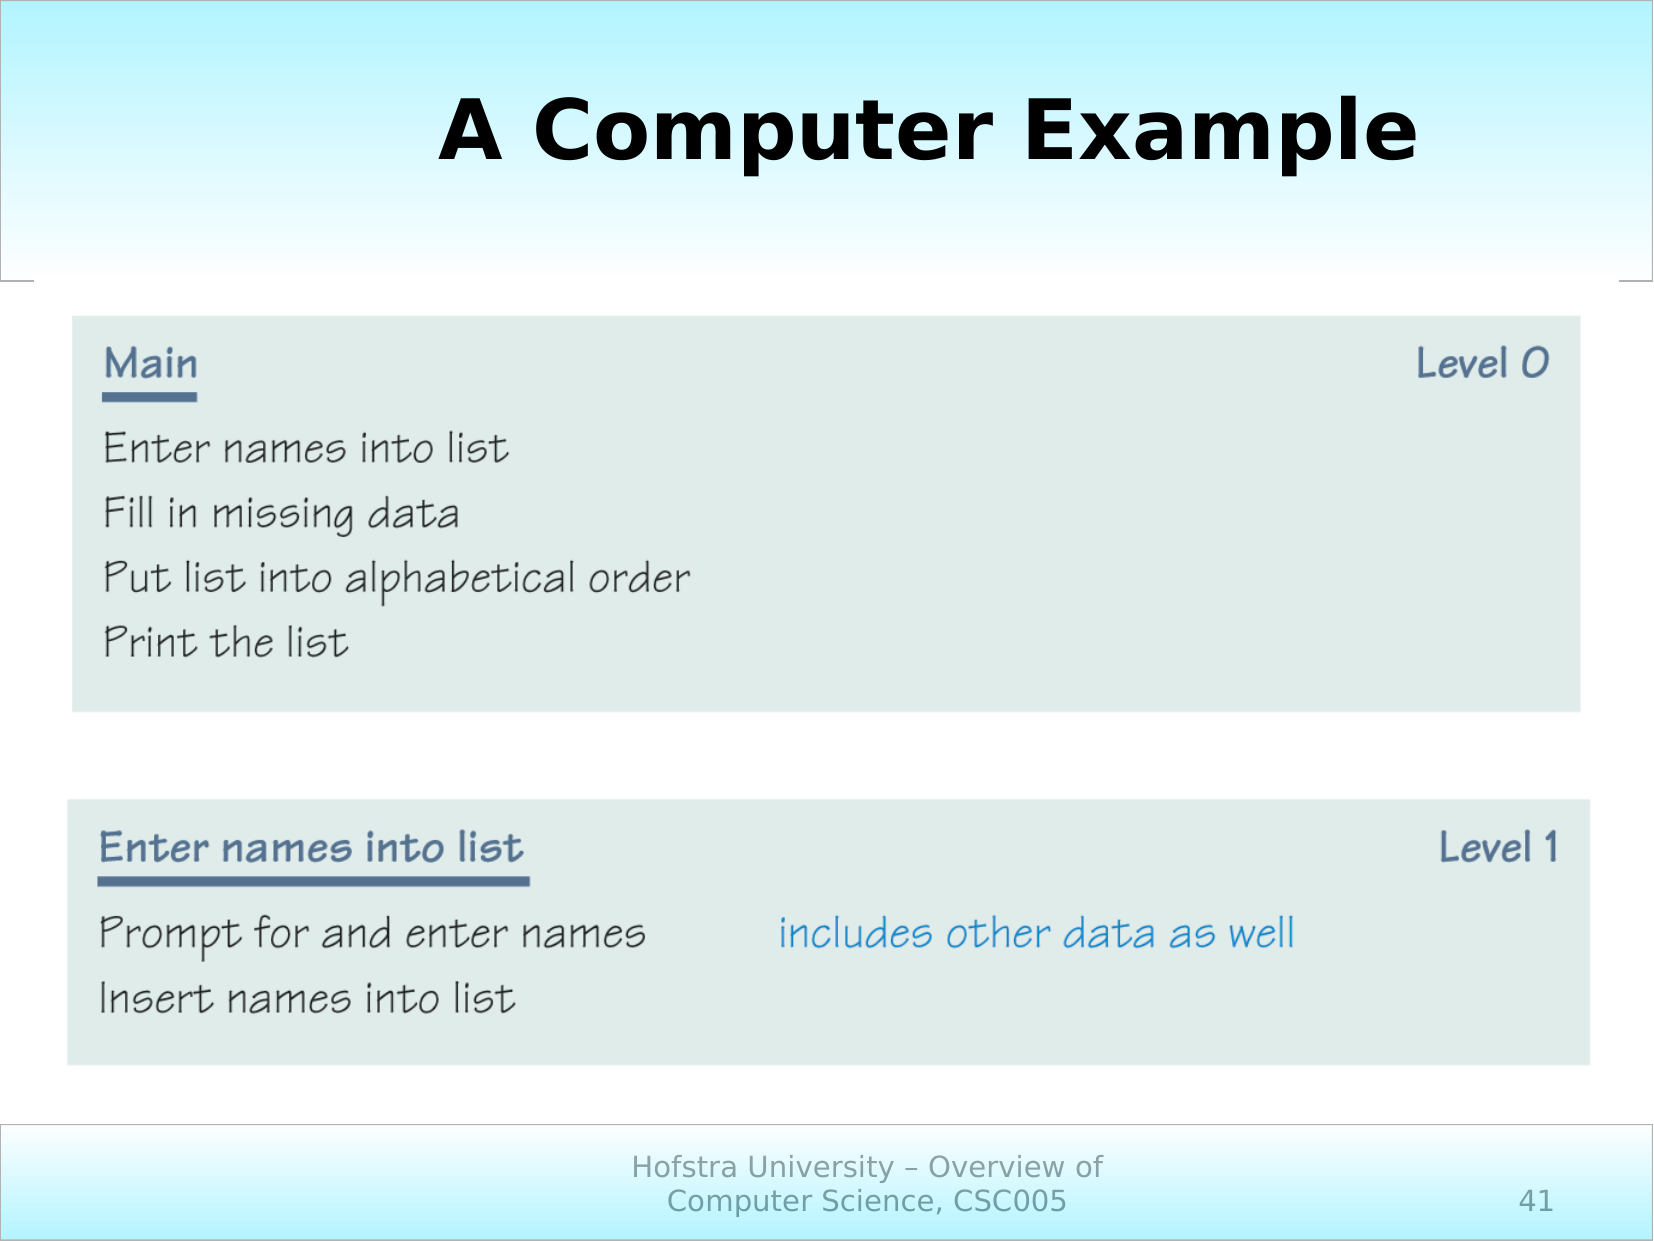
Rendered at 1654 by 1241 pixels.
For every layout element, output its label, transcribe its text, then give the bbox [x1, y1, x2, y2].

title A Computer Example [247, 27, 1612, 235]
picture [24, 758, 1629, 1102]
picture [34, 275, 1619, 750]
